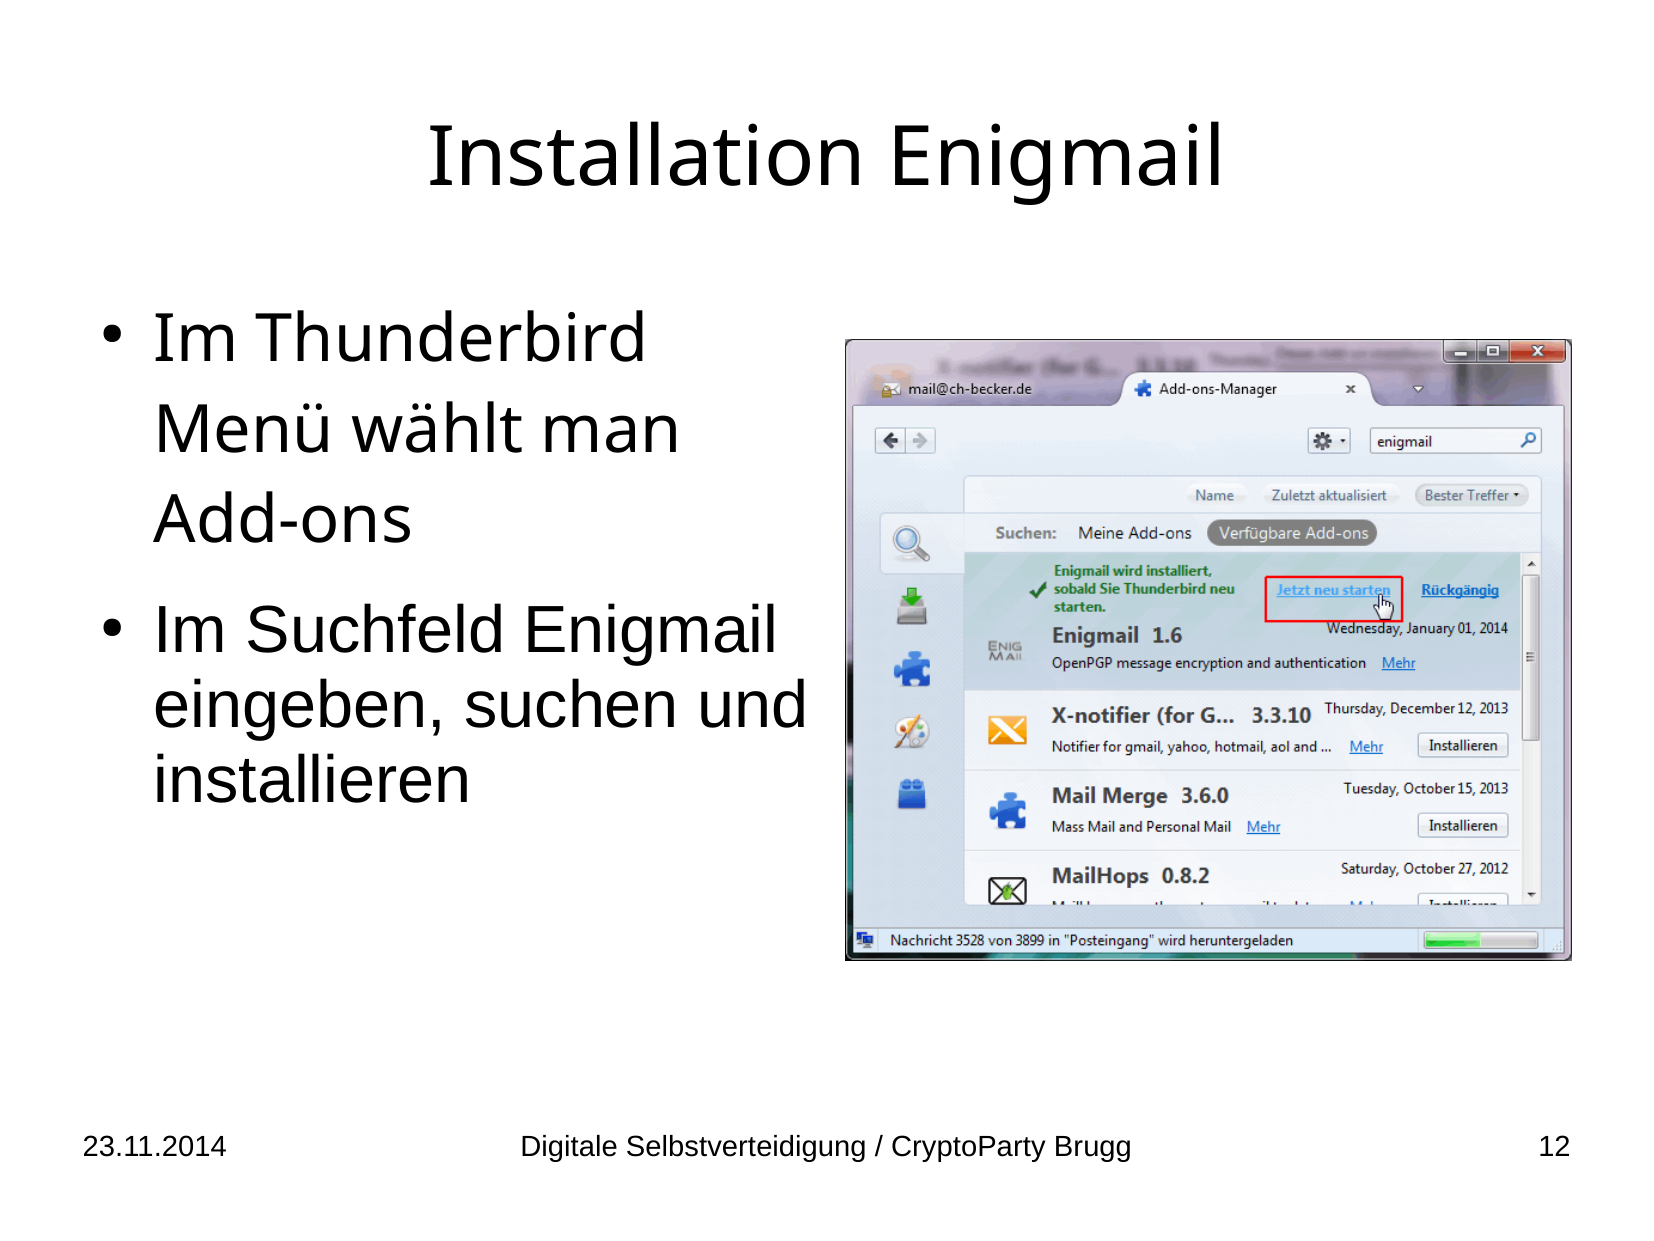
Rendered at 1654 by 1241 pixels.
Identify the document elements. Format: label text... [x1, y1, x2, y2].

title Installation Enigmail [82, 49, 1571, 257]
list Im Thunderbird Menü wählt man Add-ons Im Suchfeld Enigmail eingeben, suchen und installieren [82, 290, 809, 1010]
picture [845, 339, 1572, 961]
